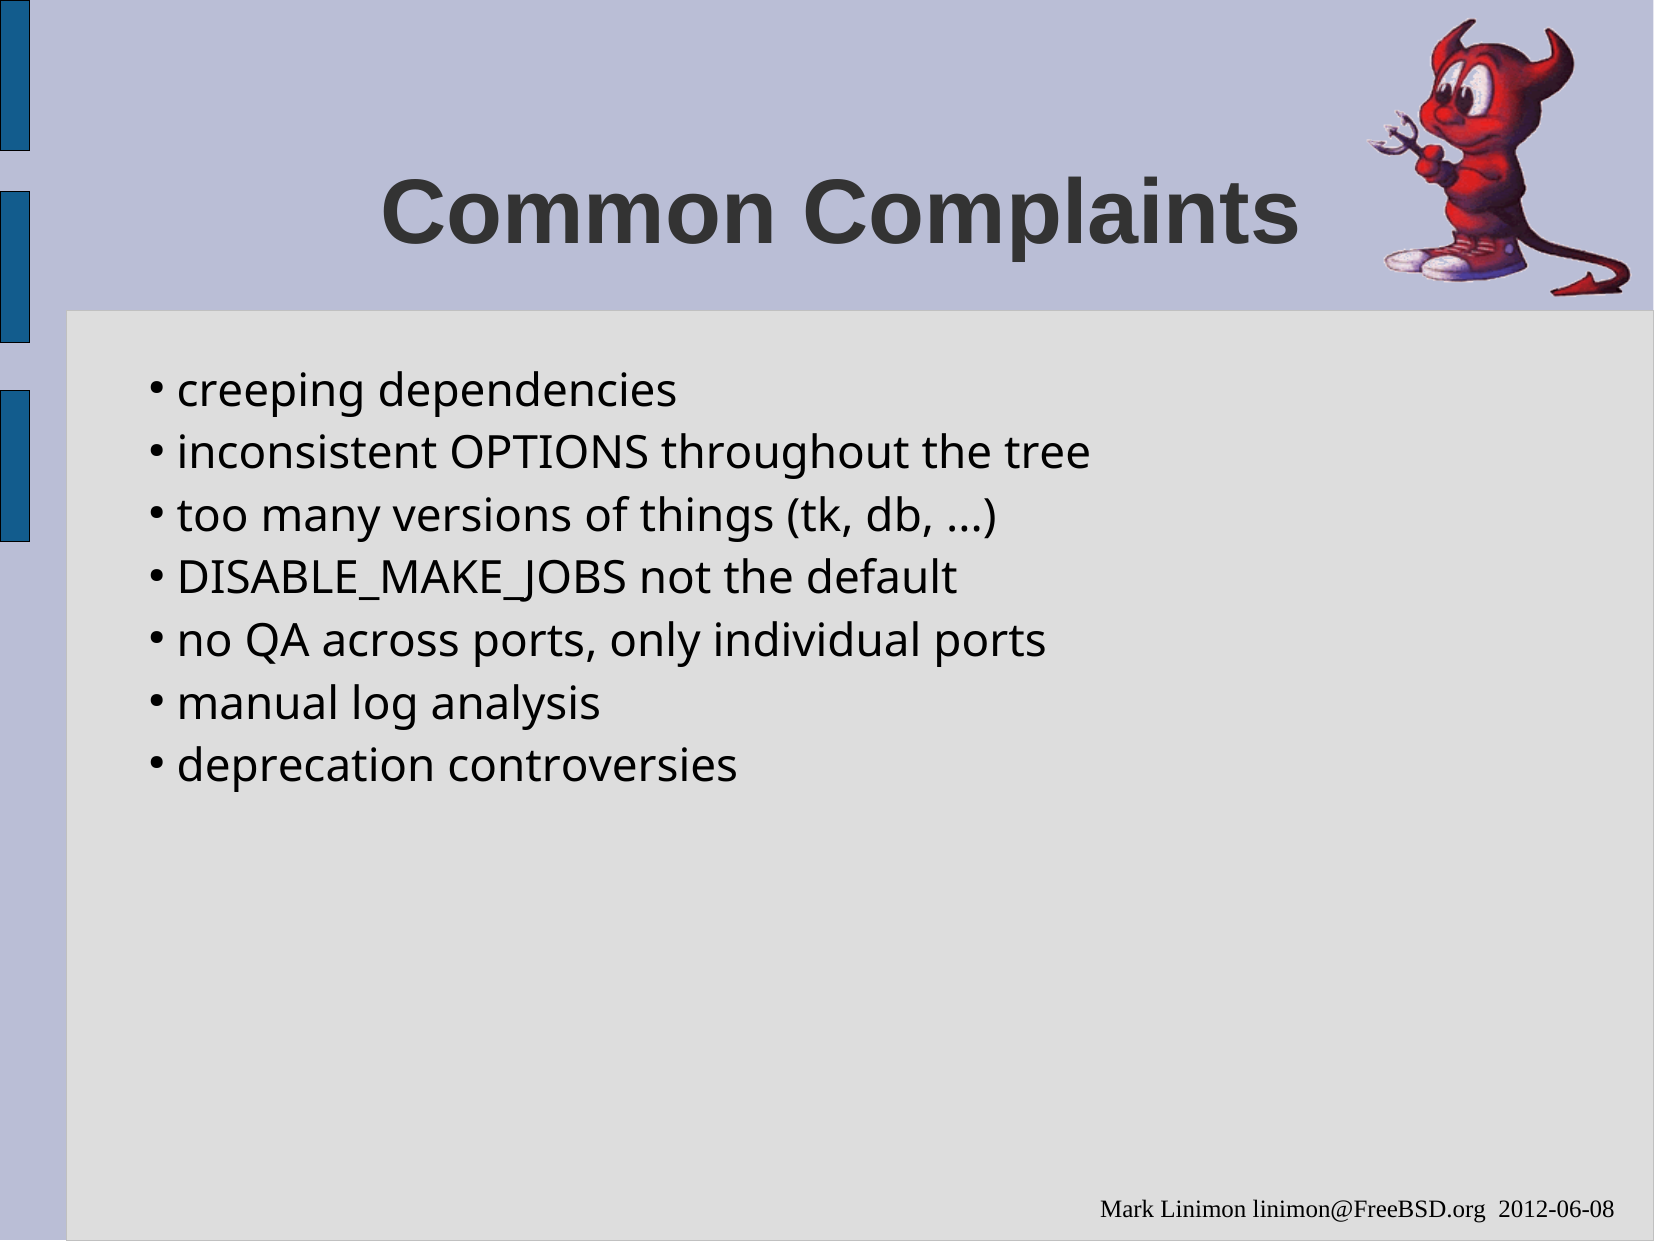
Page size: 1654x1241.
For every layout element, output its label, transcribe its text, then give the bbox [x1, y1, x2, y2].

picture [1361, 14, 1635, 300]
text_box Mark Linimon linimon@FreeBSD.org 2012-06-08 [1100, 1195, 1639, 1225]
title Common Complaints [135, 108, 1548, 316]
text_box creeping dependencies inconsistent OPTIONS throughout the tree too many versions of things (tk, db, ...) DISABLE_MAKE_JOBS not the default no QA across ports, only individual ports manual log analysis deprecation controversies [148, 357, 1278, 731]
